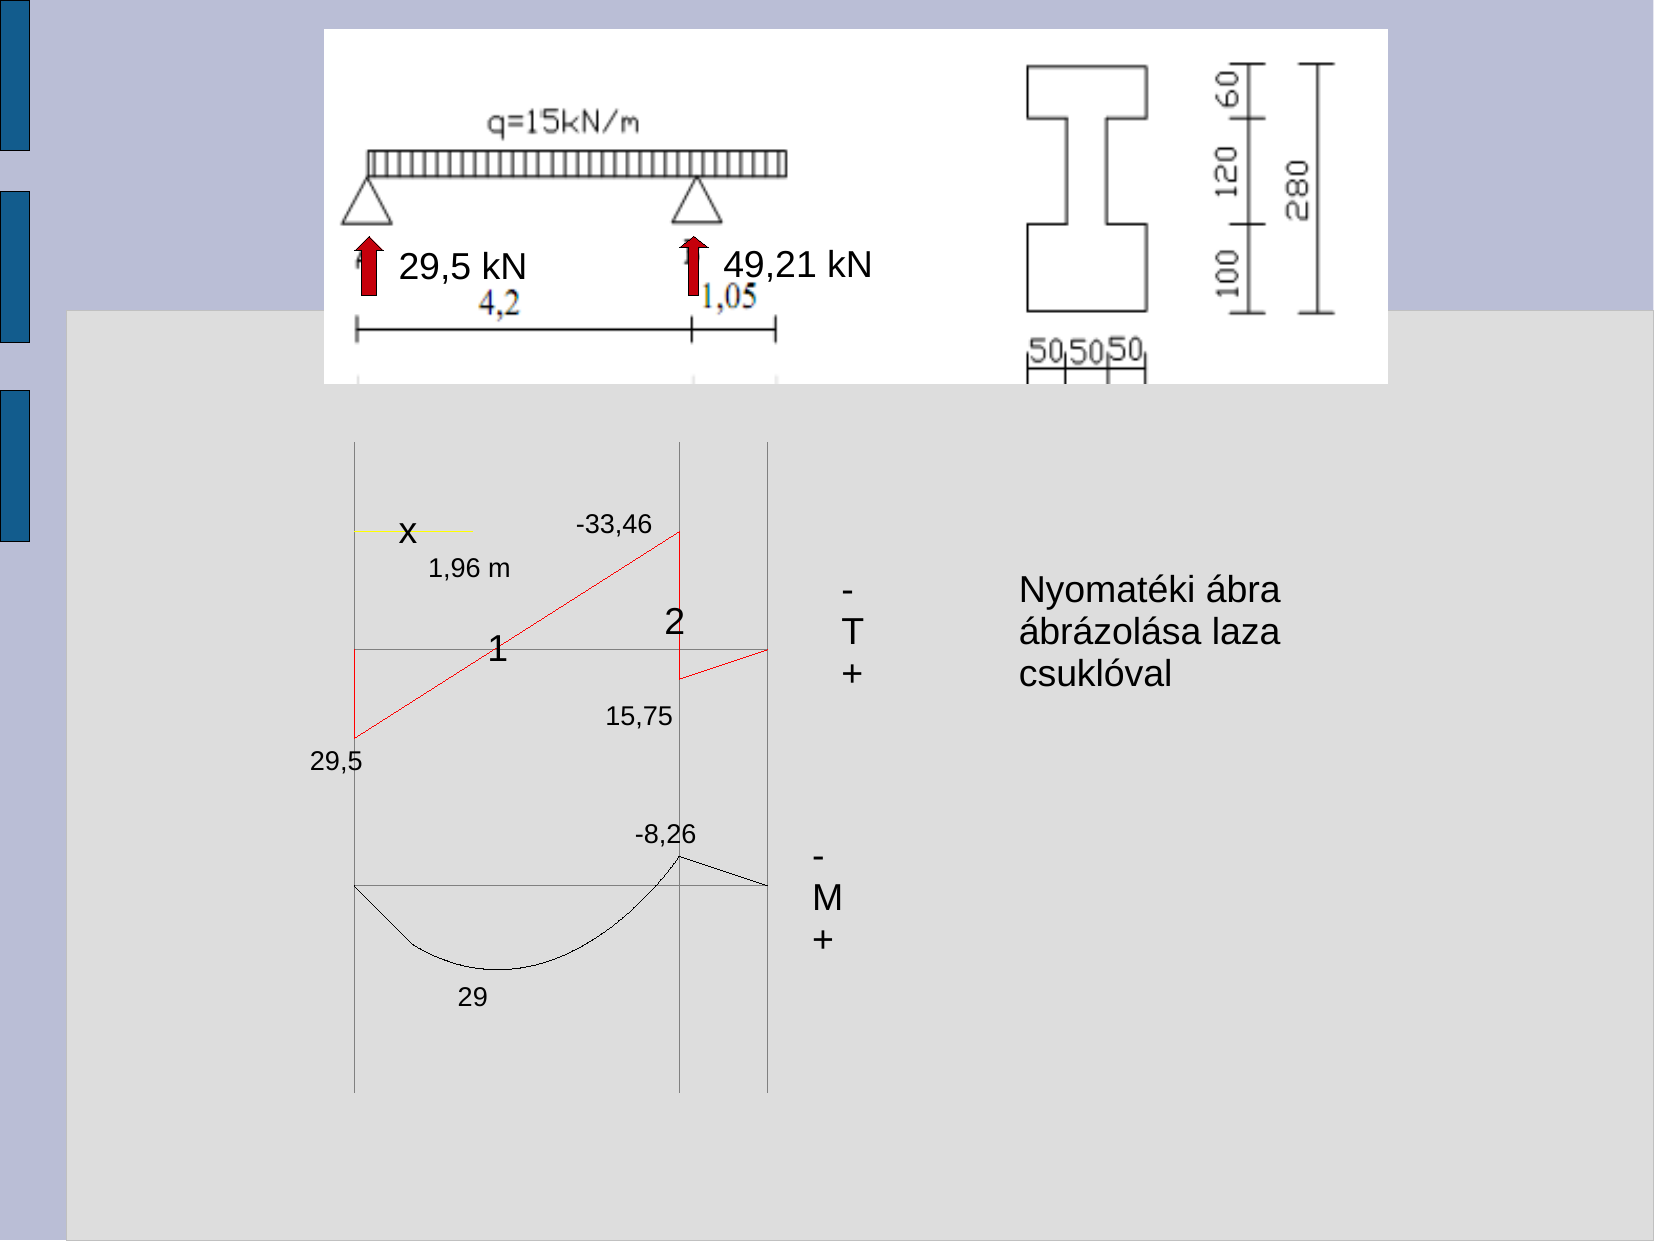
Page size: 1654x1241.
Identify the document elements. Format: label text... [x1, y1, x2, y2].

text_box - T + [826, 561, 886, 702]
text_box [680, 236, 708, 296]
text_box -33,46 [561, 501, 680, 547]
text_box [354, 236, 383, 296]
text_box 29,5 kN [383, 238, 680, 296]
text_box x [383, 501, 443, 559]
picture [324, 29, 1388, 384]
text_box 1,96 m [413, 545, 532, 591]
text_box - M + [797, 826, 857, 968]
text_box 2 [649, 592, 709, 650]
text_box 29,5 [295, 738, 384, 784]
text_box 15,75 [590, 693, 709, 739]
text_box Nyomatéki ábra ábrázolása laza csuklóval [1003, 561, 1418, 702]
text_box -8,26 [620, 811, 739, 857]
text_box 29 [442, 974, 562, 1020]
text_box 49,21 kN [708, 236, 1004, 294]
text_box 1 [472, 620, 532, 677]
